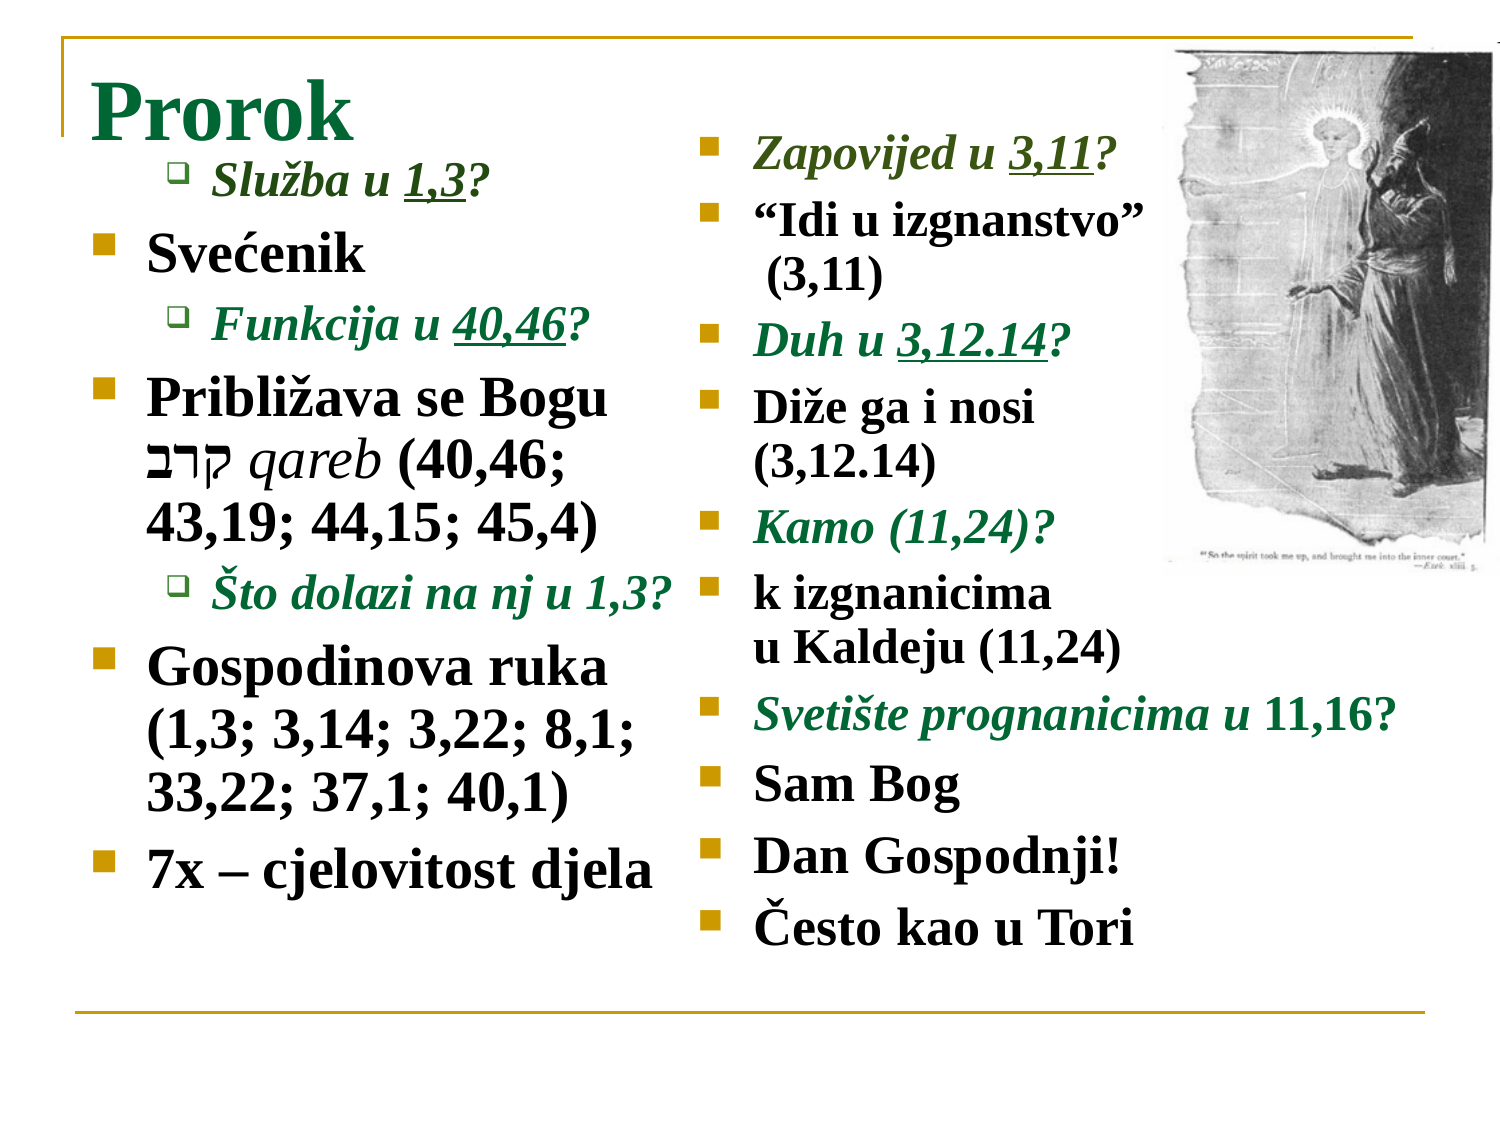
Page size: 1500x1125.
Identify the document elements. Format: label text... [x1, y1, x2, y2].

list Služba u 1,3? Svećenik Funkcija u 40,46? Približava se Bogu קרב qareb (40,46; 43,19; 44,15; 45,4) Što dolazi na nj u 1,3? Gospodinova ruka (1,3; 3,14; 3,22; 8,1; 33,22; 37,1; 40,1) 7x – cjelovitost djela [75, 145, 682, 1006]
title Prorok [75, 45, 1162, 145]
list Zapovijed u 3,11? “Idi u izgnanstvo” (3,11) Duh u 3,12.14? Diže ga i nosi (3,12.14) Kamo (11,24)? k izgnanicima u Kaldeju (11,24) Svetište prognanicima u 11,16? Sam Bog Dan Gospodnji! Često kao u Tori [682, 118, 1449, 1006]
picture [1162, 42, 1500, 577]
